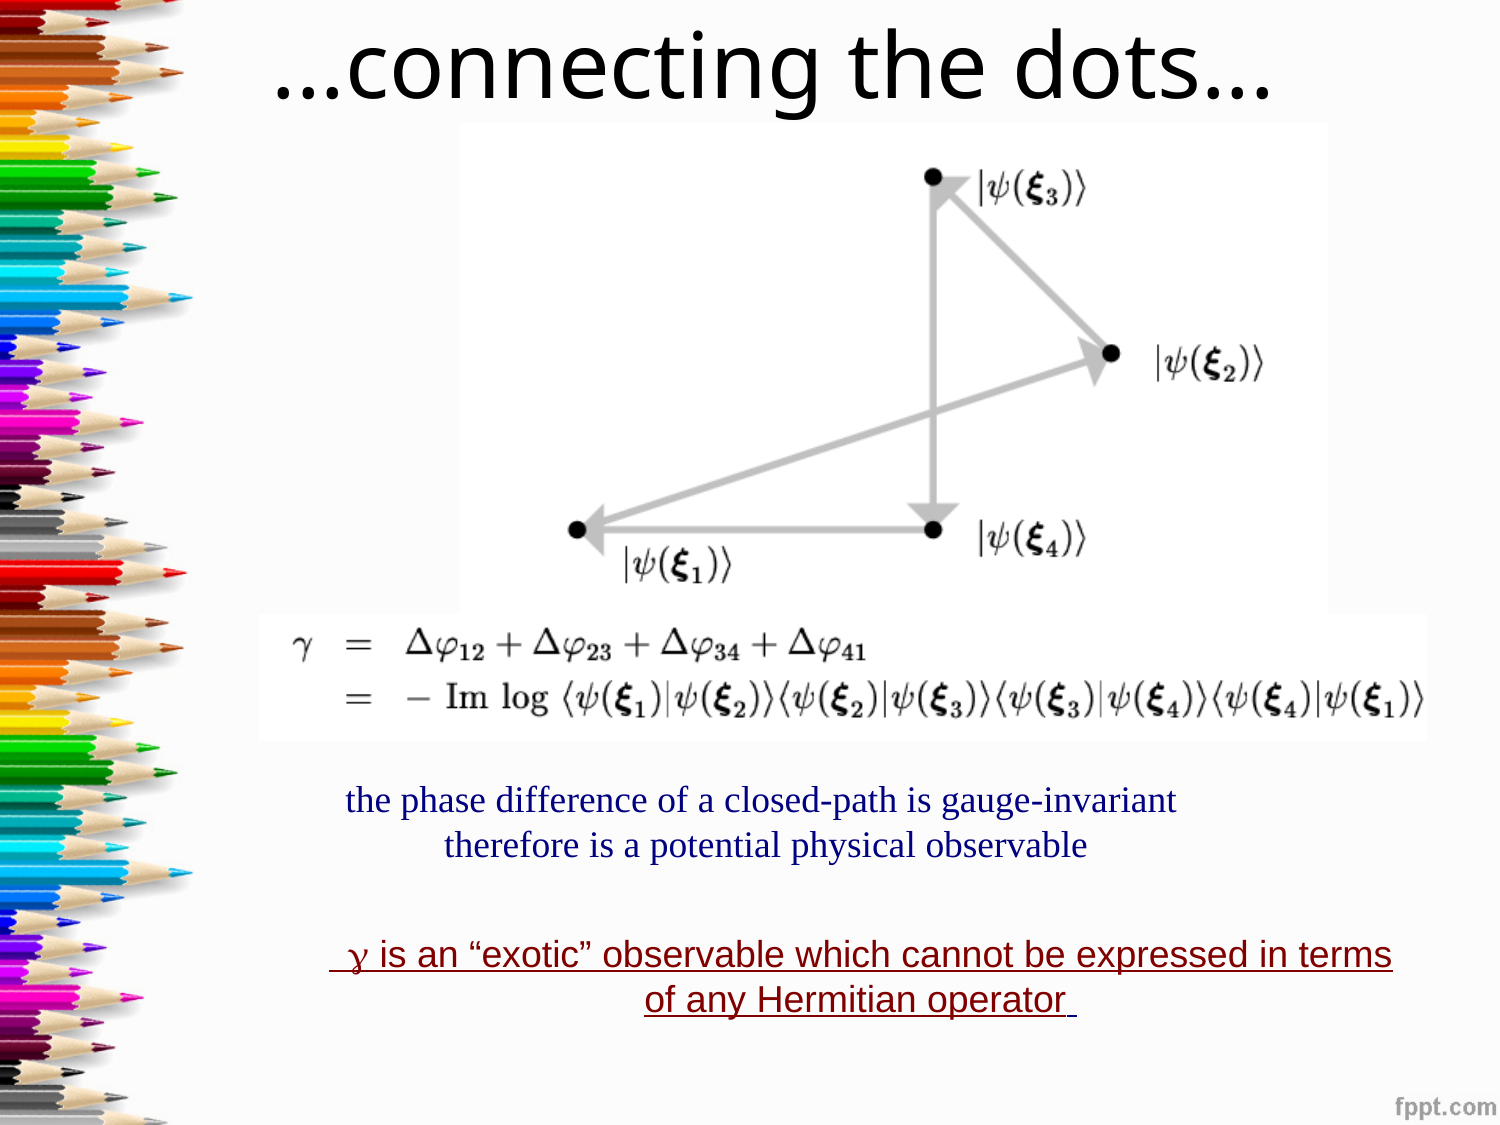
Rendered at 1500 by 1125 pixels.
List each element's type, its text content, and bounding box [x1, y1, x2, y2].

text_box g is an “exotic” observable which cannot be expressed in terms of any Hermitian operator [314, 922, 1402, 1028]
text_box the phase difference of a closed-path is gauge-invariant therefore is a potential physical observable [330, 767, 1202, 873]
title ...connecting the dots... [98, 0, 1449, 156]
picture [0, 0, 1500, 1125]
